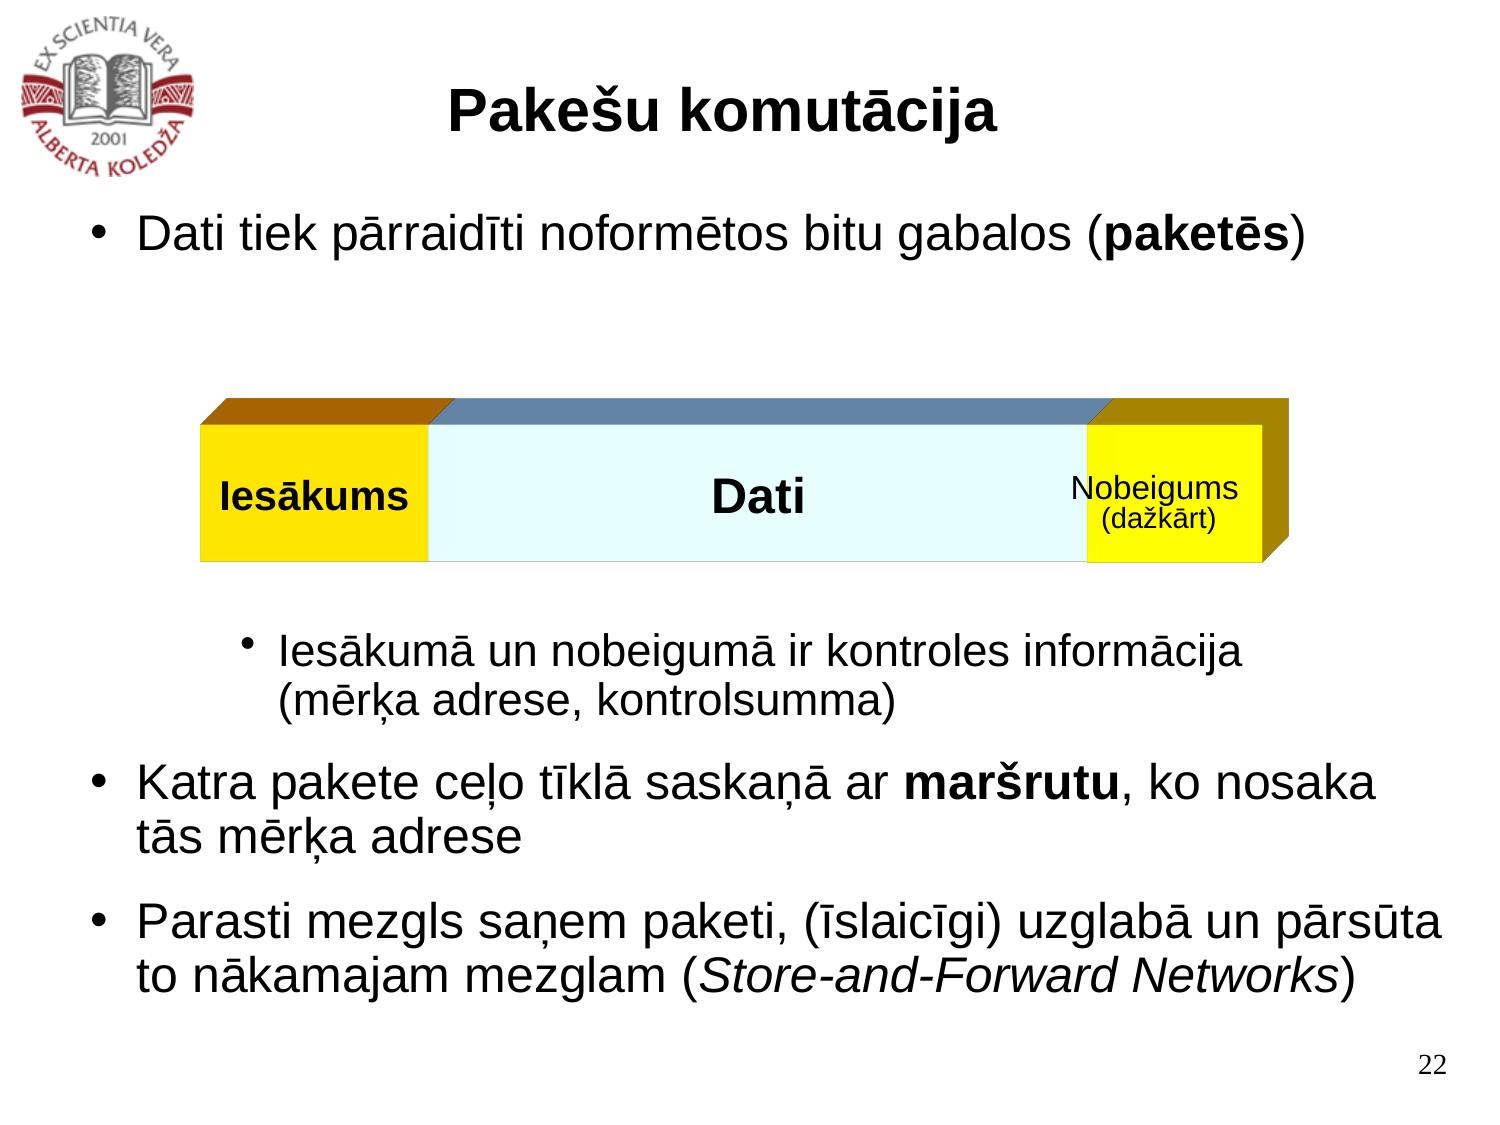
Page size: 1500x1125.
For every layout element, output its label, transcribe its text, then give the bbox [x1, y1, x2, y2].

title Pakešu komutācija [50, 62, 1374, 175]
picture [21, 16, 194, 177]
list Dati tiek pārraidīti noformētos bitu gabalos (paketēs) Iesākumā un nobeigumā ir kontroles informācija (mērķa adrese, kontrolsumma) Katra pakete ceļo tīklā saskaņā ar maršrutu, ko nosaka tās mērķa adrese Parasti mezgls saņem paketi, (īslaicīgi) uzglabā un pārsūta to nākamajam mezglam (Store-and-Forward Networks) [74, 200, 1463, 1101]
